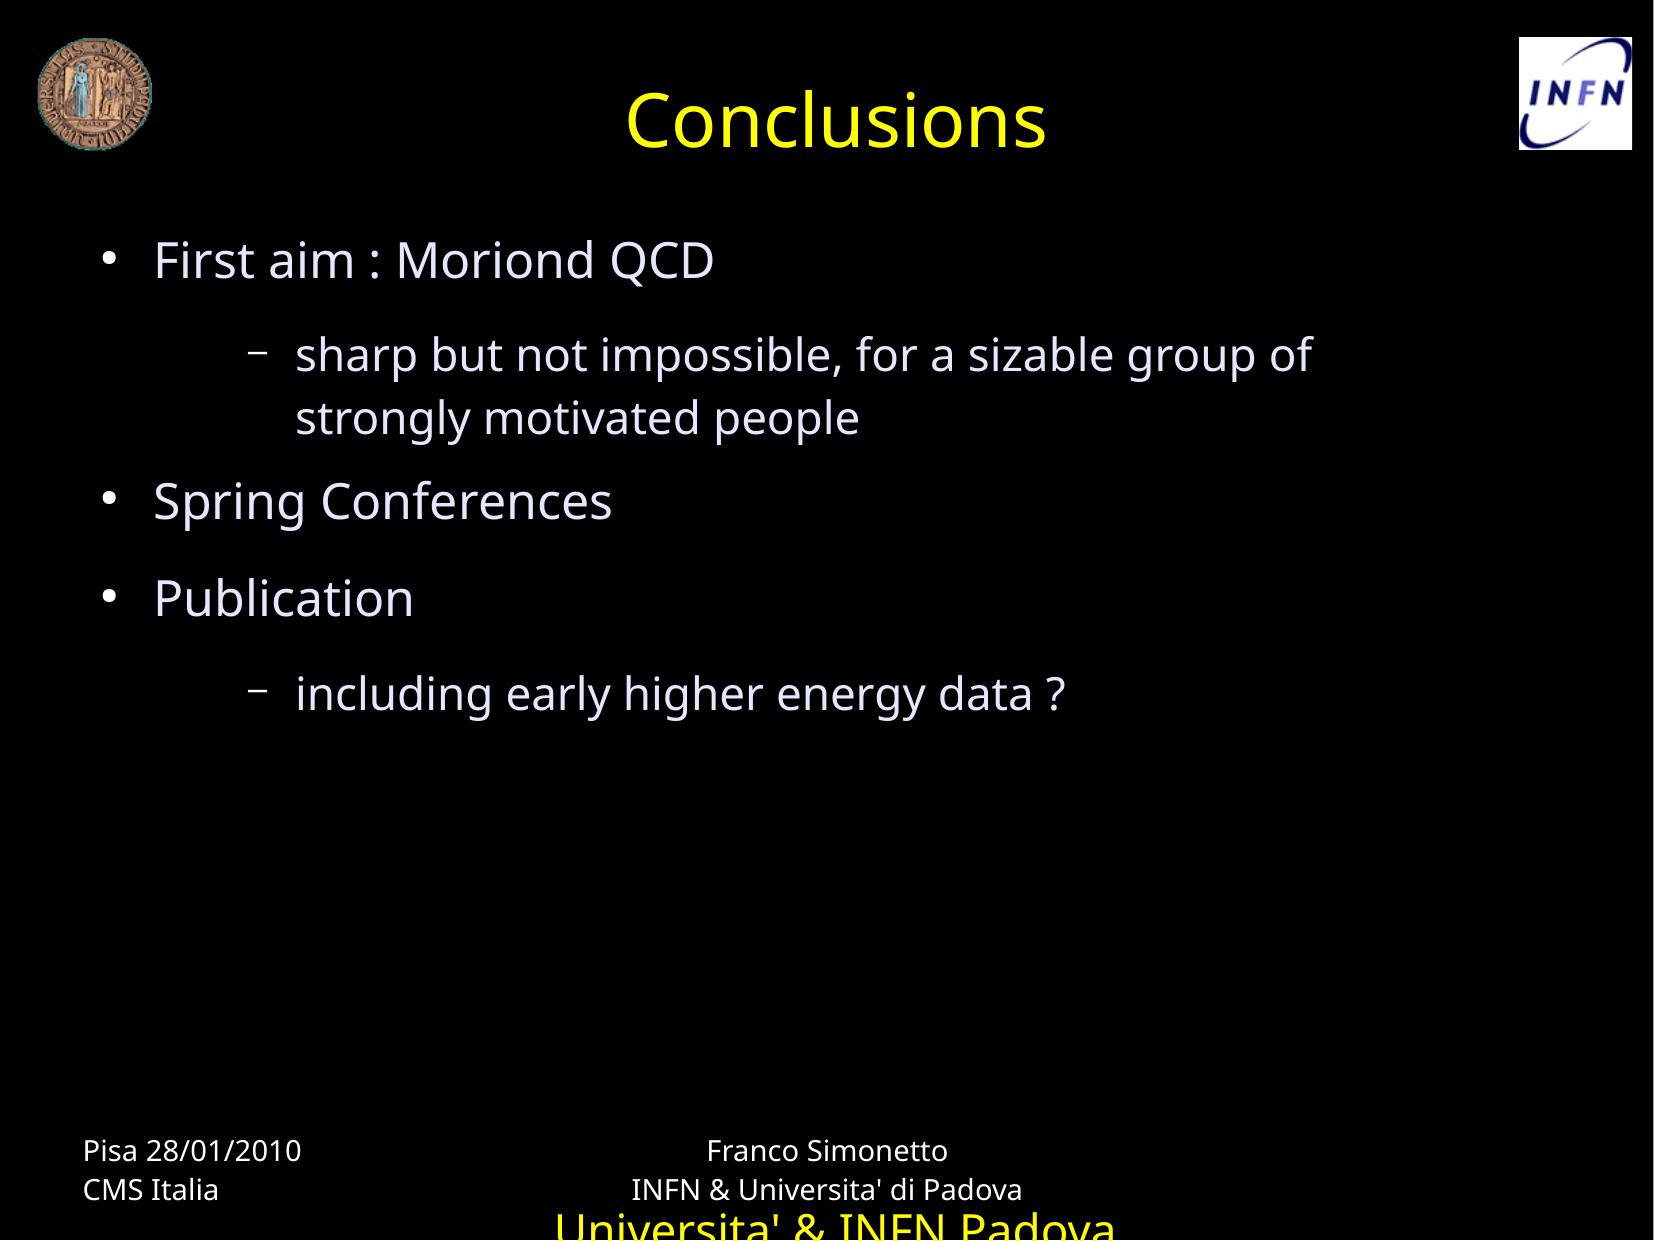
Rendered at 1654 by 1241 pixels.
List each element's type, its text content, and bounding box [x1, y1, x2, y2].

list First aim : Moriond QCD sharp but not impossible, for a sizable group of strongly motivated people Spring Conferences Publication including early higher energy data ? [82, 225, 1501, 1094]
picture [37, 37, 152, 152]
title Conclusions [82, 56, 1571, 181]
picture [1519, 37, 1633, 150]
